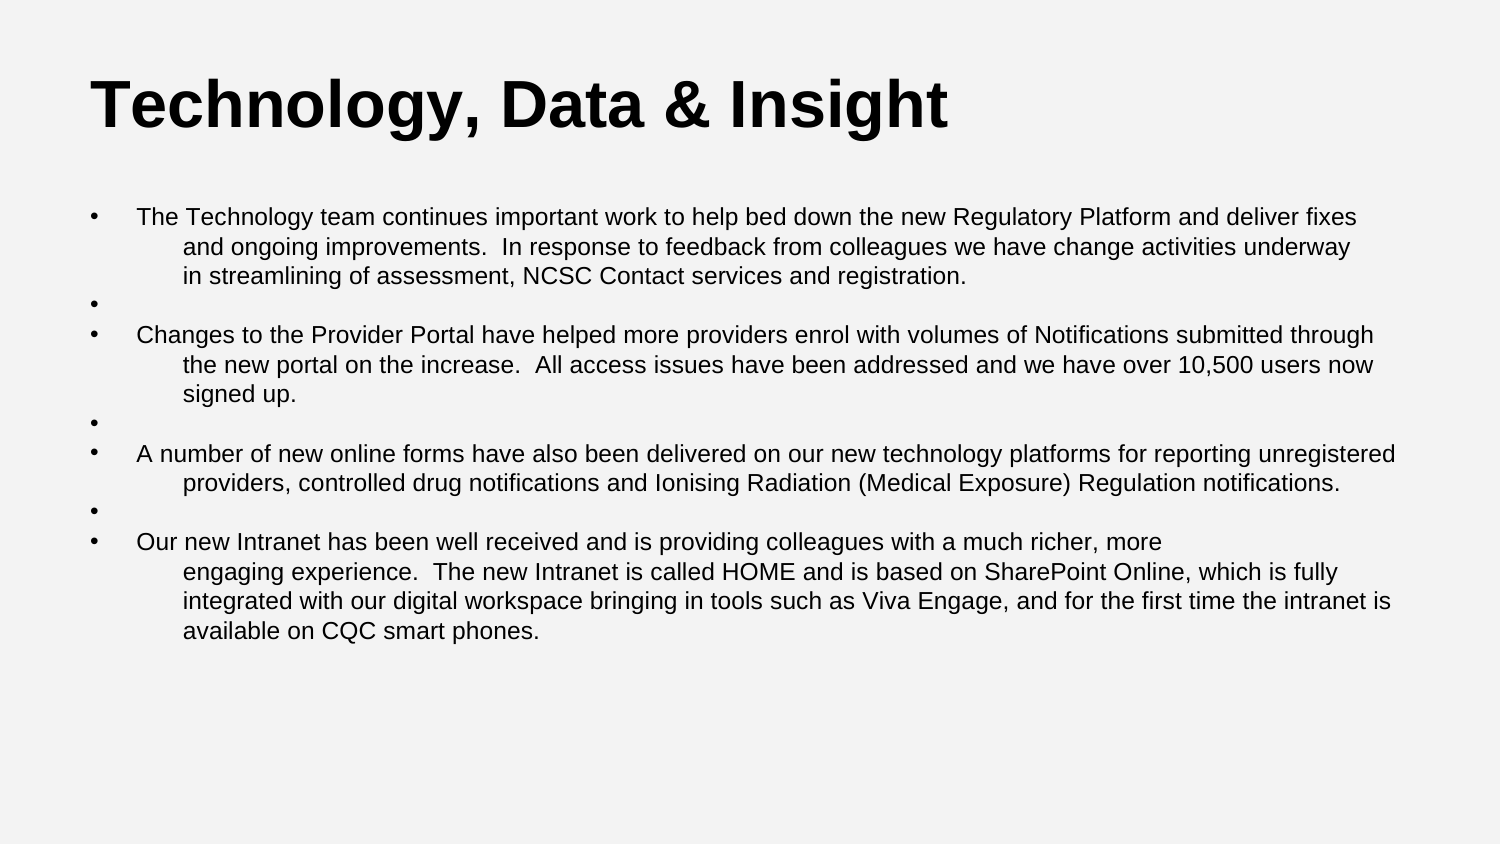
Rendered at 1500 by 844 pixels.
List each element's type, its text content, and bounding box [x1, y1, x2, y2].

title Technology, Data & Insight [75, 53, 1426, 185]
list The Technology team continues important work to help bed down the new Regulatory Platform and deliver fixes and ongoing improvements. In response to feedback from colleagues we have change activities underway in streamlining of assessment, NCSC Contact services and registration. Changes to the Provider Portal have helped more providers enrol with volumes of Notifications submitted through the new portal on the increase. All access issues have been addressed and we have over 10,500 users now signed up. A number of new online forms have also been delivered on our new technology platforms for reporting unregistered providers, controlled drug notifications and Ionising Radiation (Medical Exposure) Regulation notifications. Our new Intranet has been well received and is providing colleagues with a much richer, more engaging experience. The new Intranet is called HOME and is based on SharePoint Online, which is fully integrated with our digital workspace bringing in tools such as Viva Engage, and for the first time the intranet is available on CQC smart phones. [75, 185, 1426, 688]
